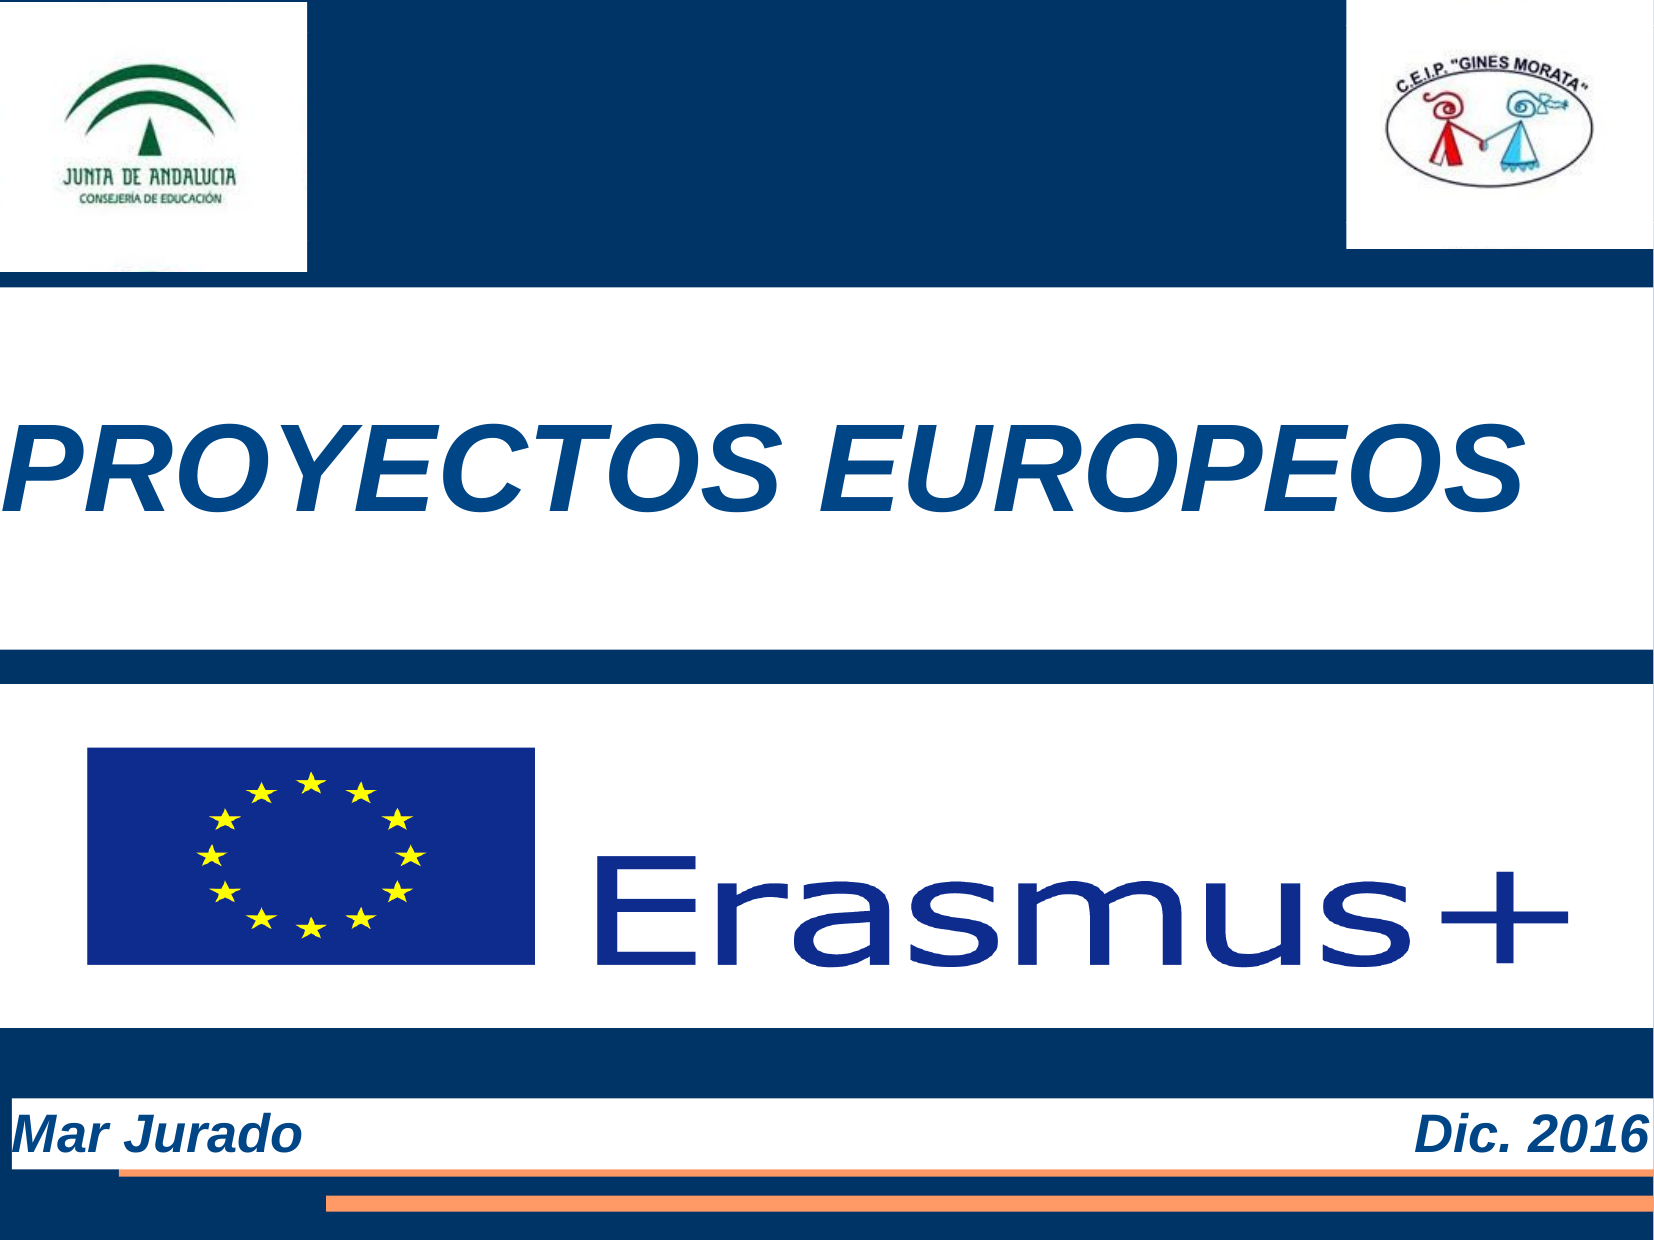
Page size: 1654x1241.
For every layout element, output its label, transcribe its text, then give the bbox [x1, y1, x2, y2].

title PROYECTOS EUROPEOS [0, 287, 1654, 650]
picture [0, 684, 1654, 1028]
list [0, 2, 308, 272]
title Mar Jurado Dic. 2016 [11, 1098, 1654, 1170]
list [1346, 0, 1654, 249]
